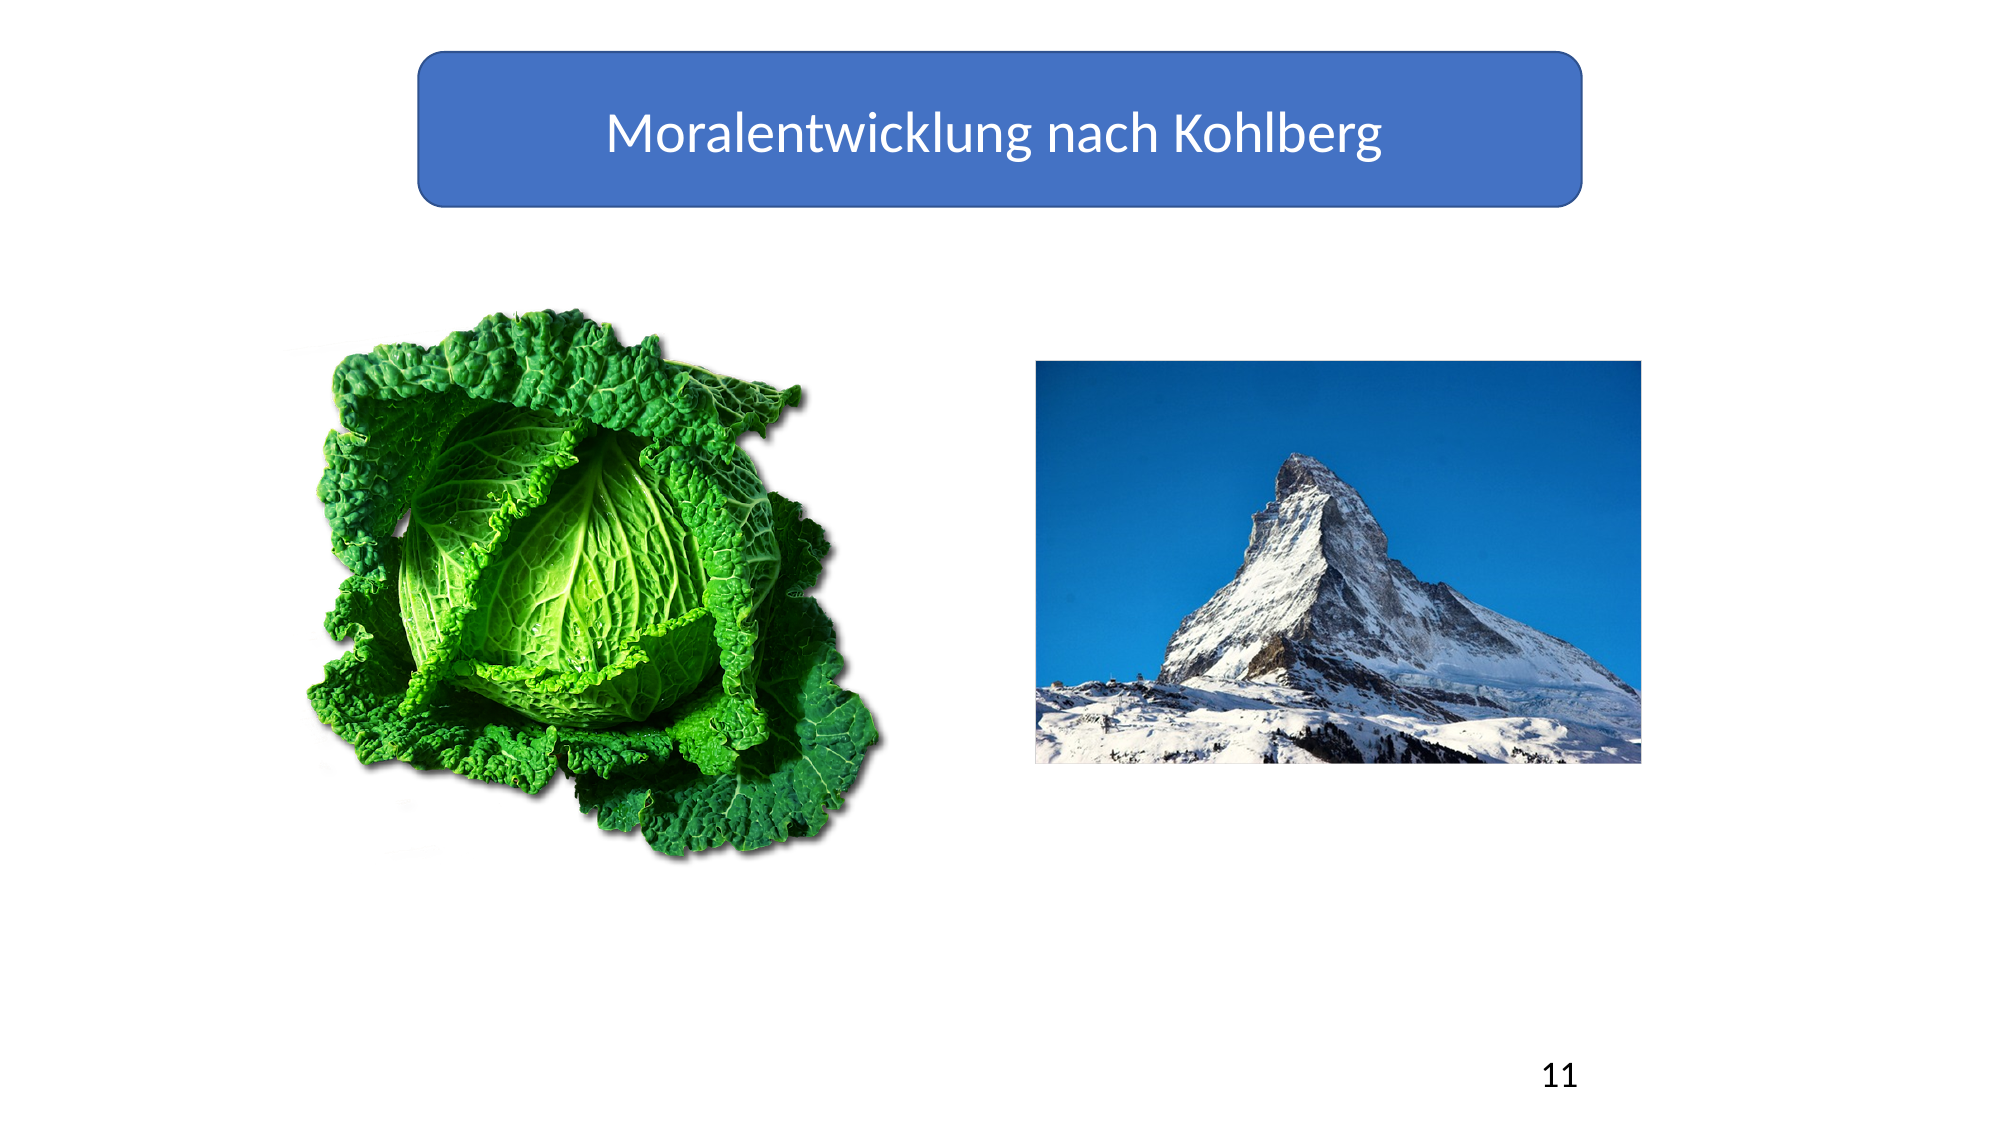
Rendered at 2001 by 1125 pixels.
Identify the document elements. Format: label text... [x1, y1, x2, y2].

picture [1035, 360, 1642, 765]
text_box [1525, 1042, 1976, 1103]
text_box Moralentwicklung nach Kohlberg [590, 86, 1709, 173]
picture [283, 289, 898, 885]
text_box [418, 52, 1582, 207]
